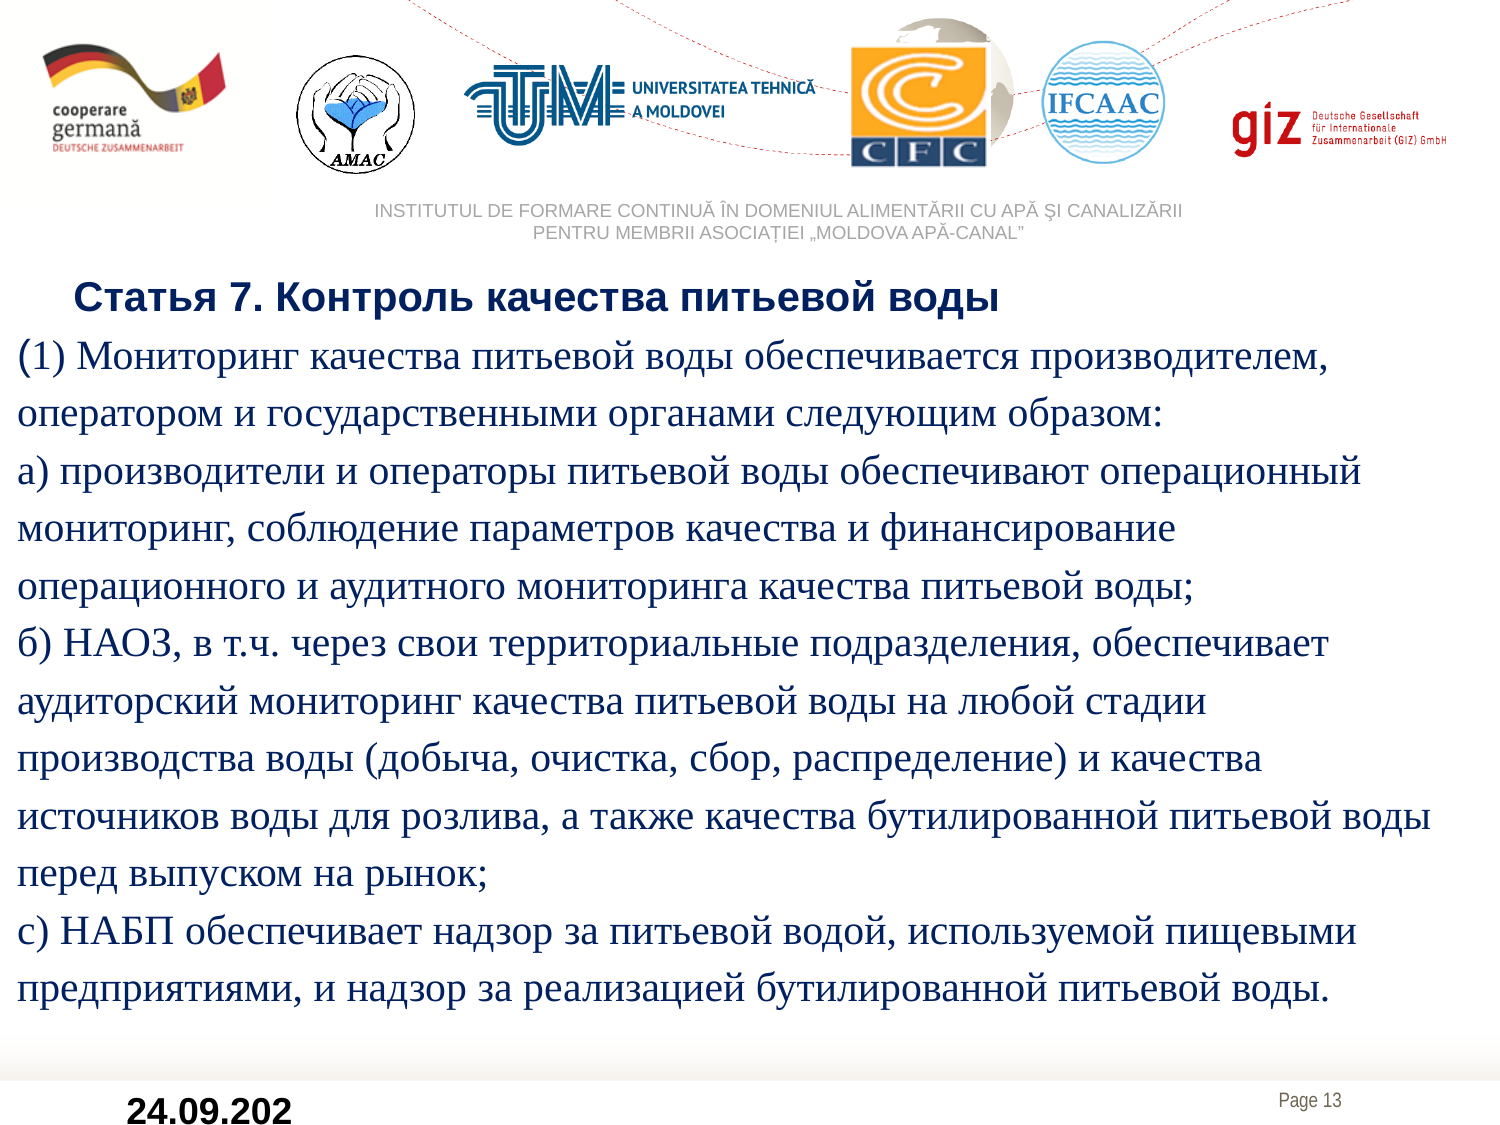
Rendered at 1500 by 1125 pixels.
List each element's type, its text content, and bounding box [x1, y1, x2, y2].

title Статья 7. Контроль качества питьевой воды (1) Мониторинг качества питьевой воды обеспечивается производителем, оператором и государственными органами следующим образом: a) производители и операторы питьевой воды обеспечивают операционный мониторинг, соблюдение параметров качества и финансирование операционного и аудитного мониторинга качества питьевой воды; б) НАОЗ, в т.ч. через свои территориальные подразделения, обеспечивает аудиторский мониторинг качества питьевой воды на любой стадии производства воды (добыча, очистка, сбор, распределение) и качества источников воды для розлива, а также качества бутилированной питьевой воды перед выпуском на рынок; c) НАБП обеспечивает надзор за питьевой водой, используемой пищевыми предприятиями, и надзор за реализацией бутилированной питьевой воды. [2, 255, 1453, 980]
picture [761, 983, 771, 1000]
slide_number 15.07.2021 [111, 1079, 324, 1120]
text_box INSTITUTUL DE FORMARE CONTINUĂ ÎN DOMENIUL ALIMENTĂRII CU APĂ ŞI CANALIZĂRII PENTRU MEMBRII ASOCIAȚIEI „MOLDOVA APĂ-CANAL” [190, 170, 1366, 251]
picture [0, 959, 1500, 1081]
picture [0, 0, 1500, 206]
